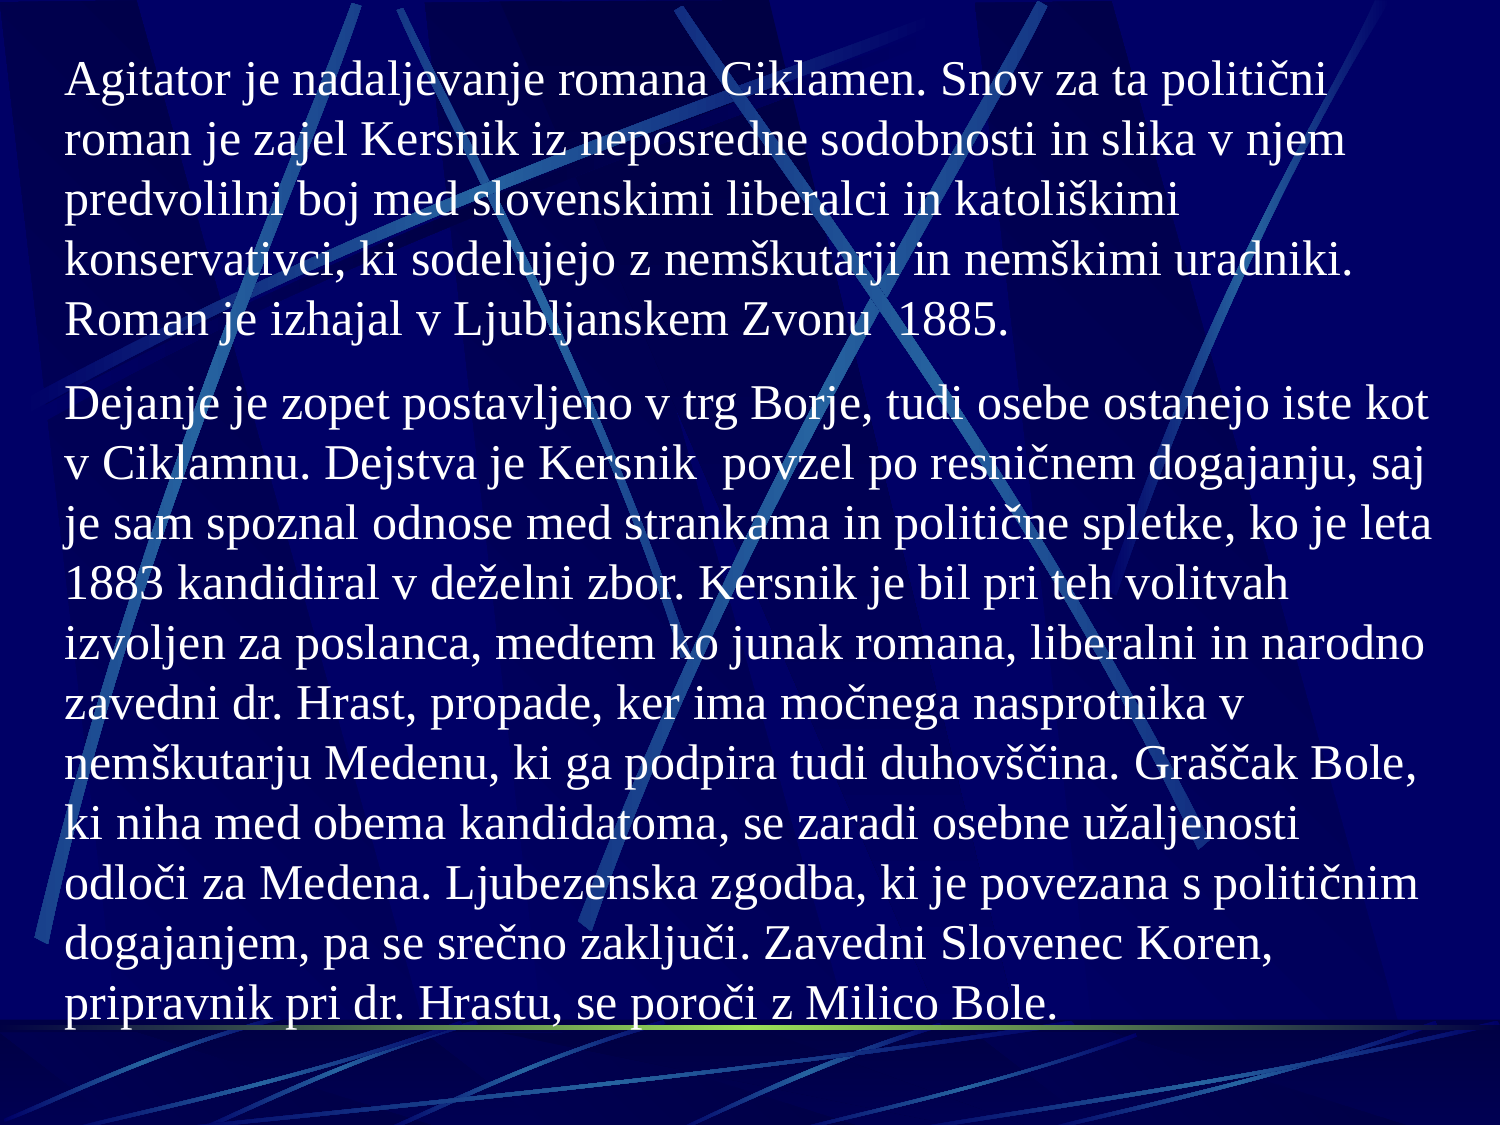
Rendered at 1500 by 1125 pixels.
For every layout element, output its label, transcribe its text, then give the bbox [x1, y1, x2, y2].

text_box Agitator je nadaljevanje romana Ciklamen. Snov za ta politični roman je zajel Kersnik iz neposredne sodobnosti in slika v njem predvolilni boj med slovenskimi liberalci in katoliškimi konservativci, ki sodelujejo z nemškutarji in nemškimi uradniki. Roman je izhajal v Ljubljanskem Zvonu 1885. Dejanje je zopet postavljeno v trg Borje, tudi osebe ostanejo iste kot v Ciklamnu. Dejstva je Kersnik povzel po resničnem dogajanju, saj je sam spoznal odnose med strankama in politične spletke, ko je leta 1883 kandidiral v deželni zbor. Kersnik je bil pri teh volitvah izvoljen za poslanca, medtem ko junak romana, liberalni in narodno zavedni dr. Hrast, propade, ker ima močnega nasprotnika v nemškutarju Medenu, ki ga podpira tudi duhovščina. Graščak Bole, ki niha med obema kandidatoma, se zaradi osebne užaljenosti odloči za Medena. Ljubezenska zgodba, ki je povezana s političnim dogajanjem, pa se srečno zaključi. Zavedni Slovenec Koren, pripravnik pri dr. Hrastu, se poroči z Milico Bole. [50, 37, 1450, 1038]
